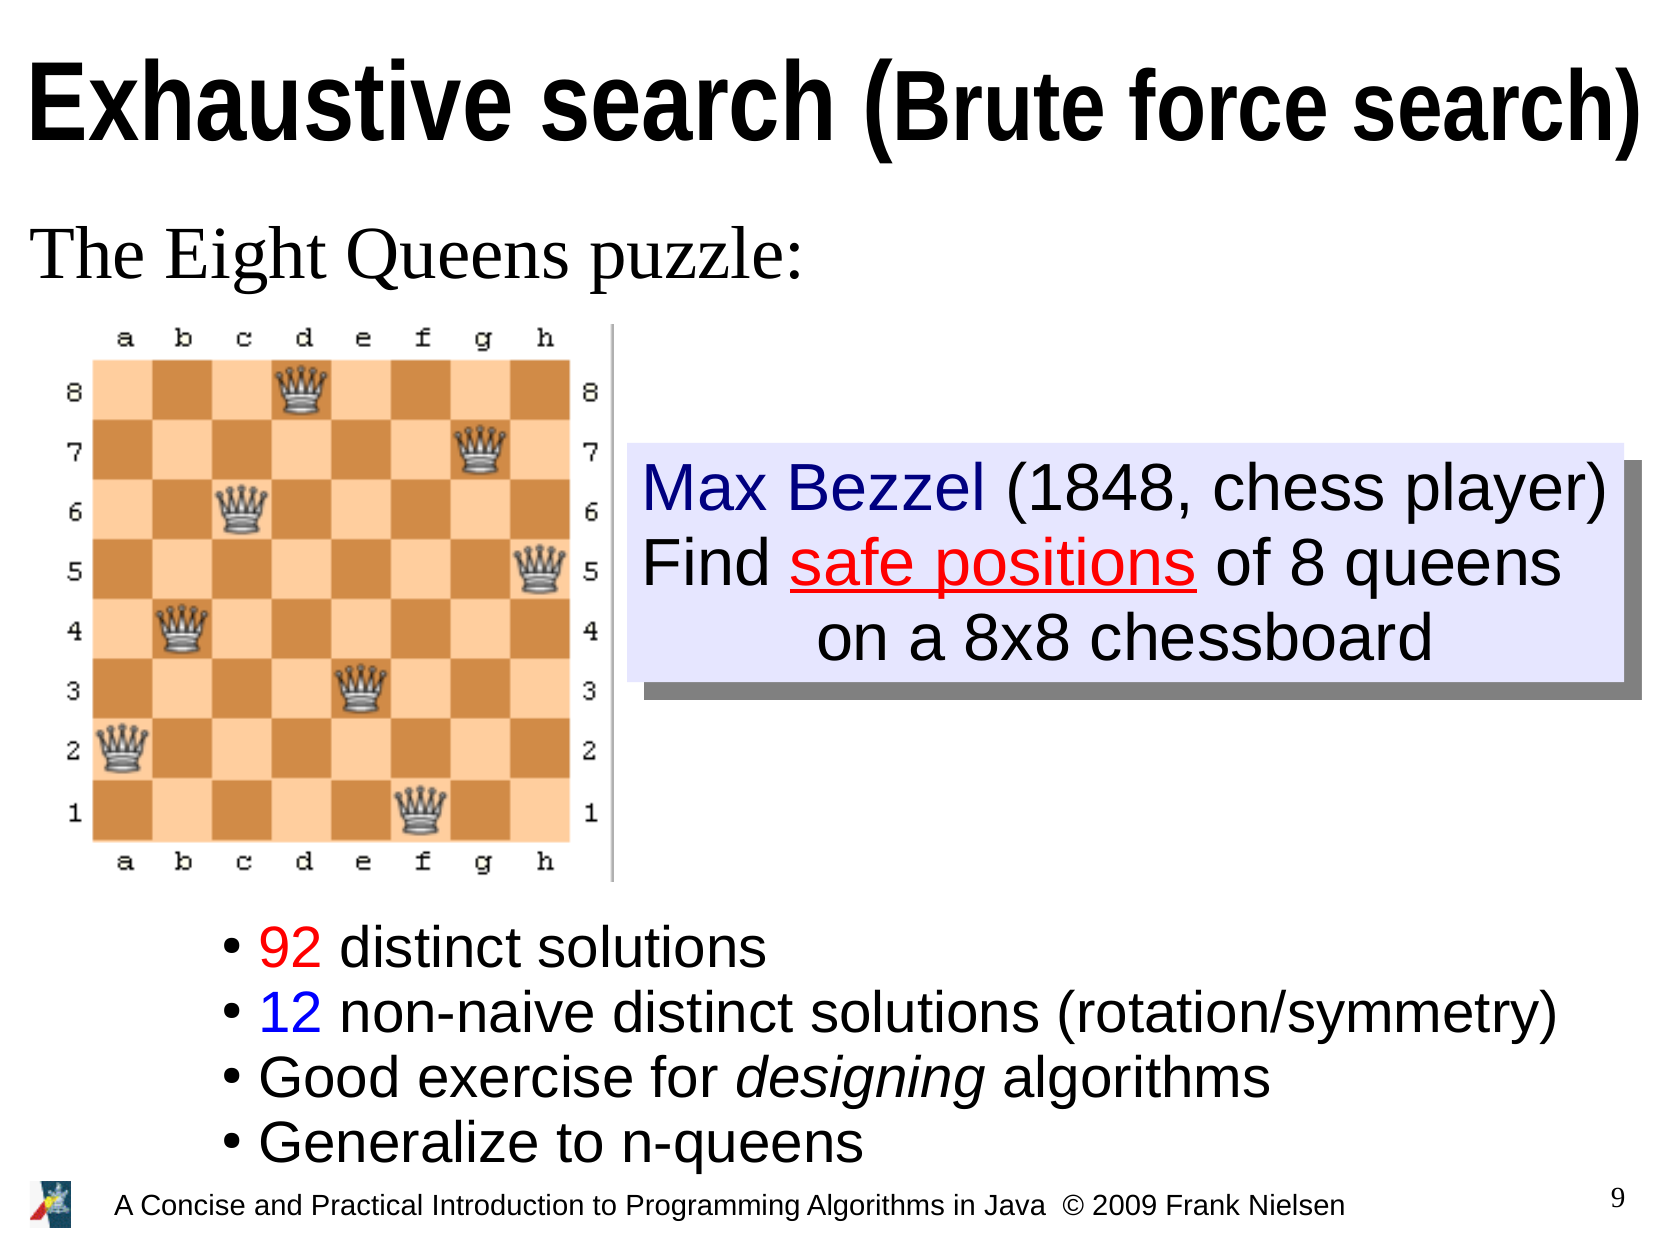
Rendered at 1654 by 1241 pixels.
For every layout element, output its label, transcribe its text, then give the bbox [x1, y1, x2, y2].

text_box The Eight Queens puzzle: [29, 212, 1034, 296]
text_box Max Bezzel (1848, chess player) Find safe positions of 8 queens on a 8x8 chessboard [627, 442, 1625, 683]
picture [29, 1181, 71, 1228]
picture [59, 324, 614, 882]
text_box 92 distinct solutions 12 non-naive distinct solutions (rotation/symmetry) Good exercise for designing algorithms Generalize to n-queens [206, 907, 1577, 1182]
text_box Exhaustive search (Brute force search) [11, 27, 1654, 172]
